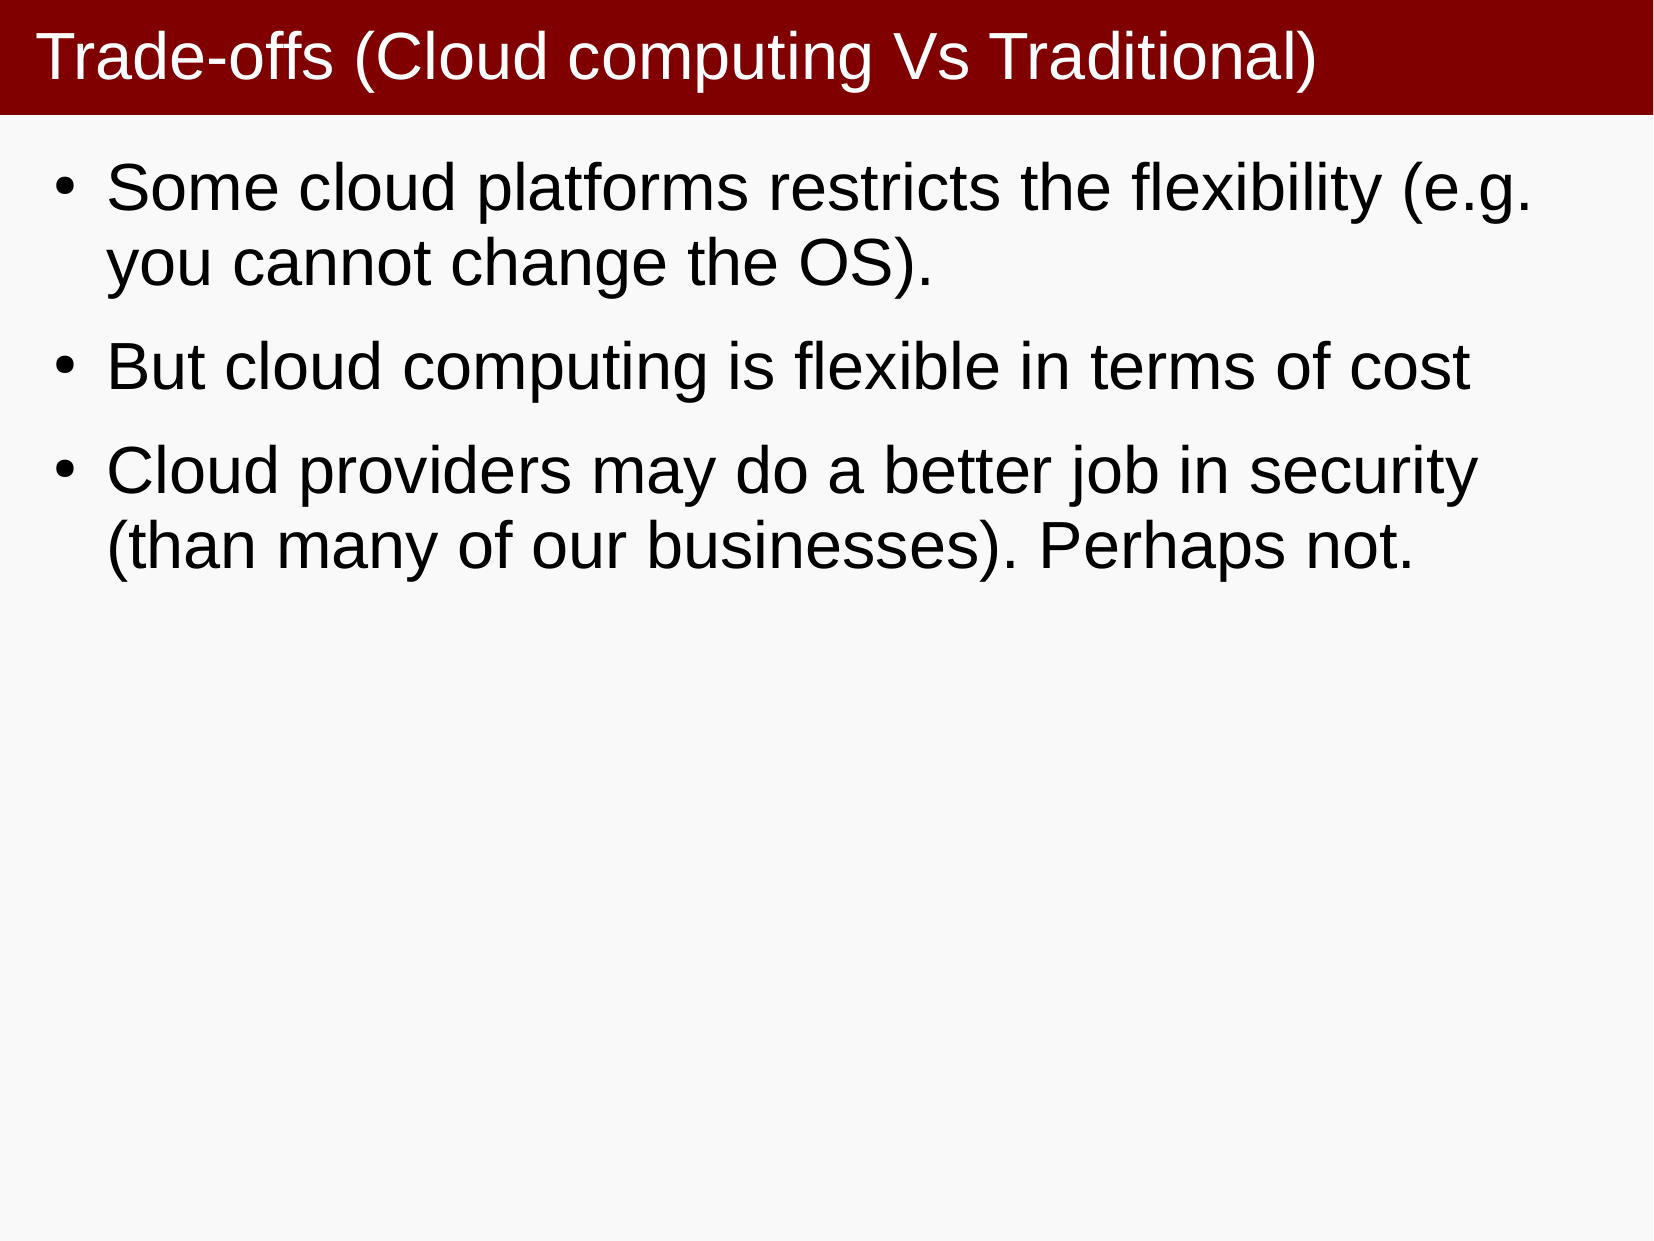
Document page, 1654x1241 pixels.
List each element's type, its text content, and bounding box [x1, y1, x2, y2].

title Trade-offs (Cloud computing Vs Traditional) [35, 18, 1524, 94]
list Some cloud platforms restricts the flexibility (e.g. you cannot change the OS). But cloud computing is flexible in terms of cost Cloud providers may do a better job in security (than many of our businesses). Perhaps not. [35, 150, 1612, 1238]
